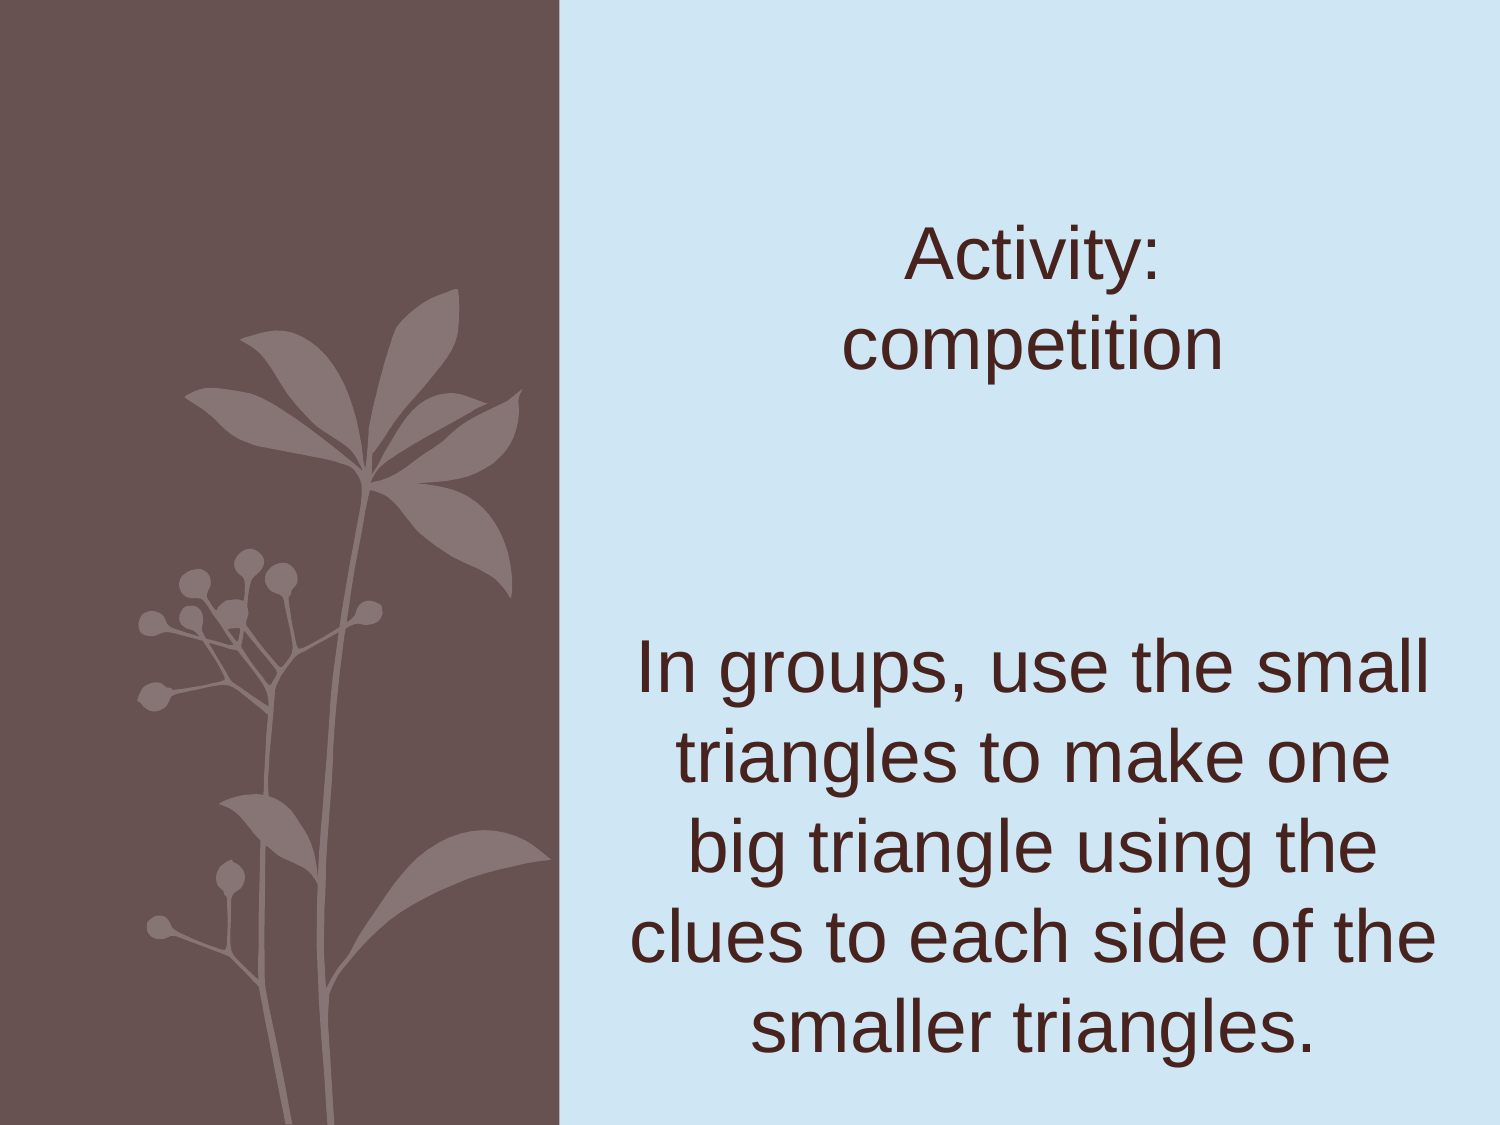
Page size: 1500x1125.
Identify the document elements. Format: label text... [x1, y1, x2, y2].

subtitle In groups, use the small triangles to make one big triangle using the clues to each side of the smaller triangles. [614, 610, 1454, 870]
title Activity: competition [613, 197, 1454, 450]
